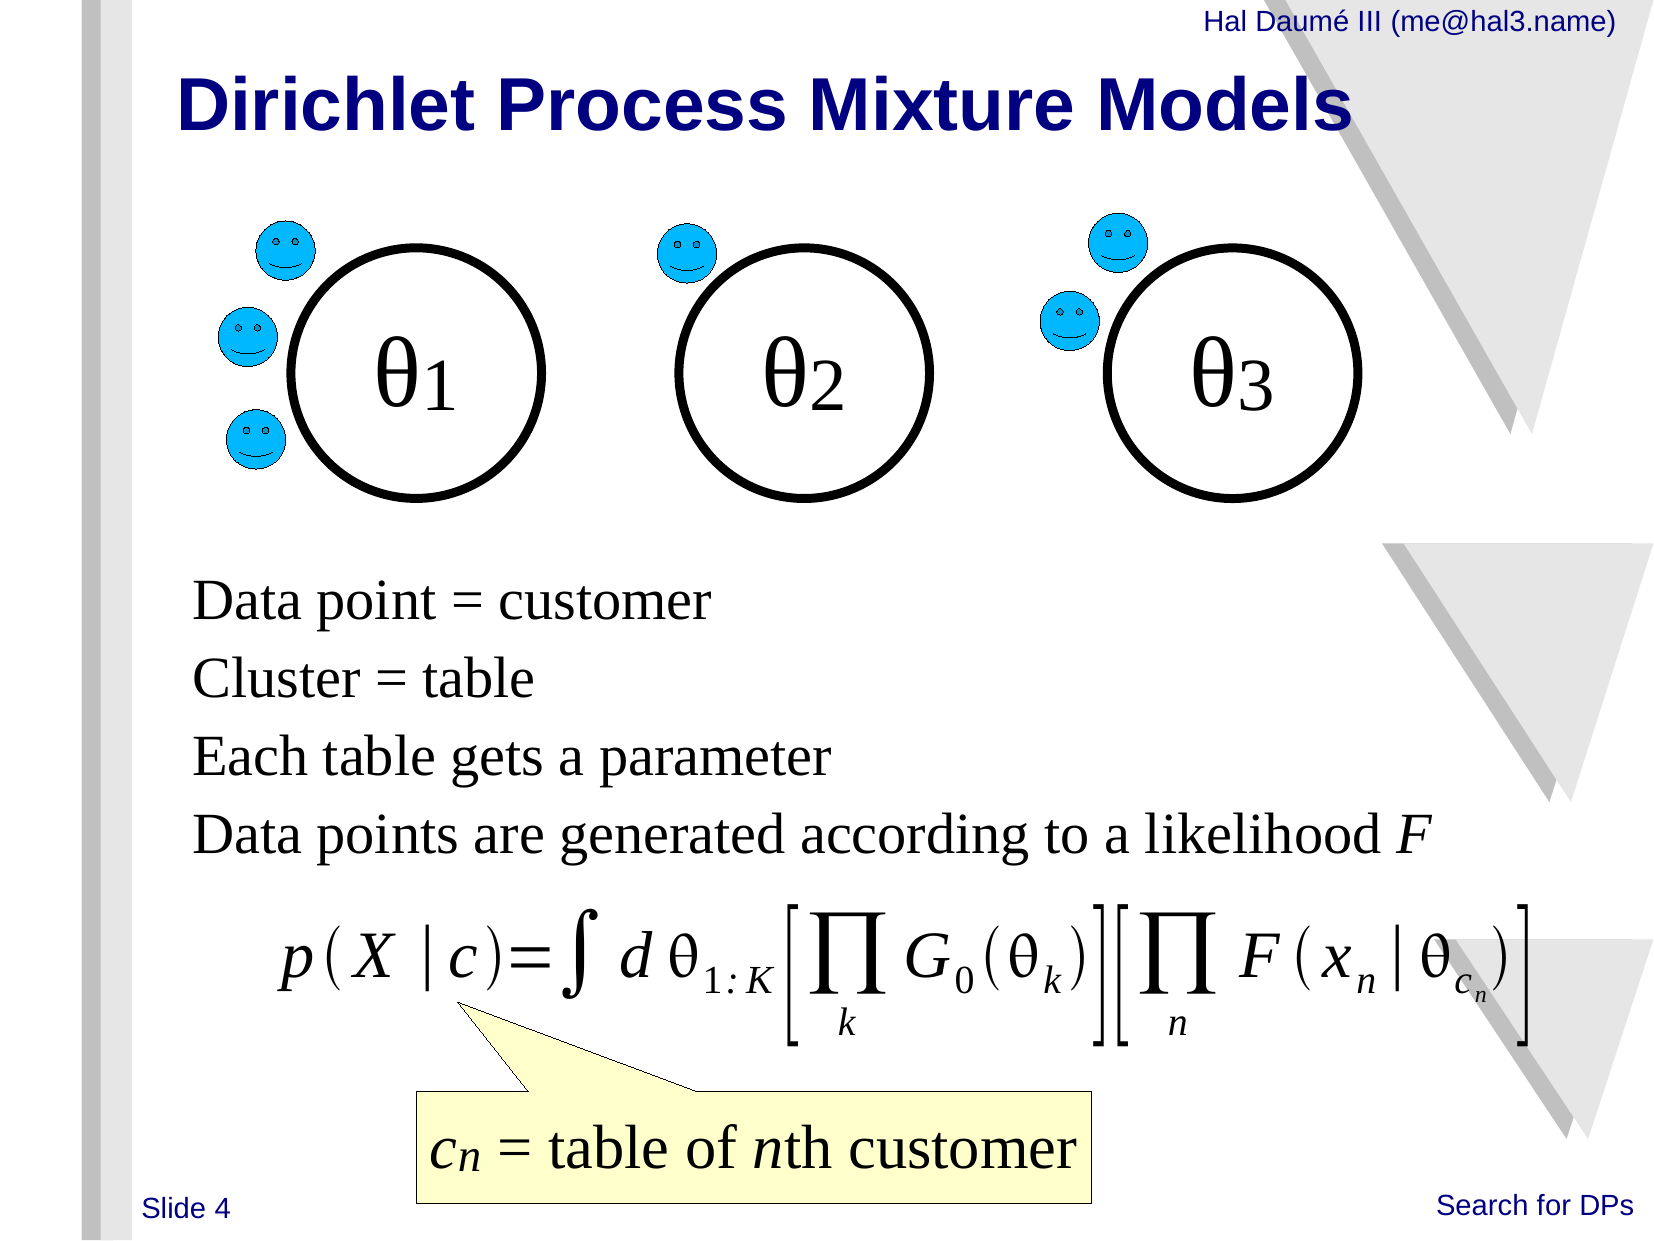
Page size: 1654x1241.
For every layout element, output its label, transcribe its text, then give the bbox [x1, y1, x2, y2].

text_box [1088, 213, 1148, 273]
text_box [657, 223, 717, 284]
text_box [218, 307, 278, 367]
text_box [1040, 291, 1100, 351]
text_box θ3 [1107, 247, 1358, 499]
text_box cn = table of nth customer [416, 1002, 1092, 1204]
list Data point = customer Cluster = table Each table gets a parameter Data points are generated according to a likelihood F [180, 567, 1636, 867]
text_box θ1 [290, 247, 542, 499]
text_box θ2 [678, 247, 930, 499]
text_box [255, 220, 316, 281]
text_box [226, 409, 286, 470]
chart [264, 901, 1538, 1051]
title Dirichlet Process Mixture Models [176, 44, 1509, 166]
